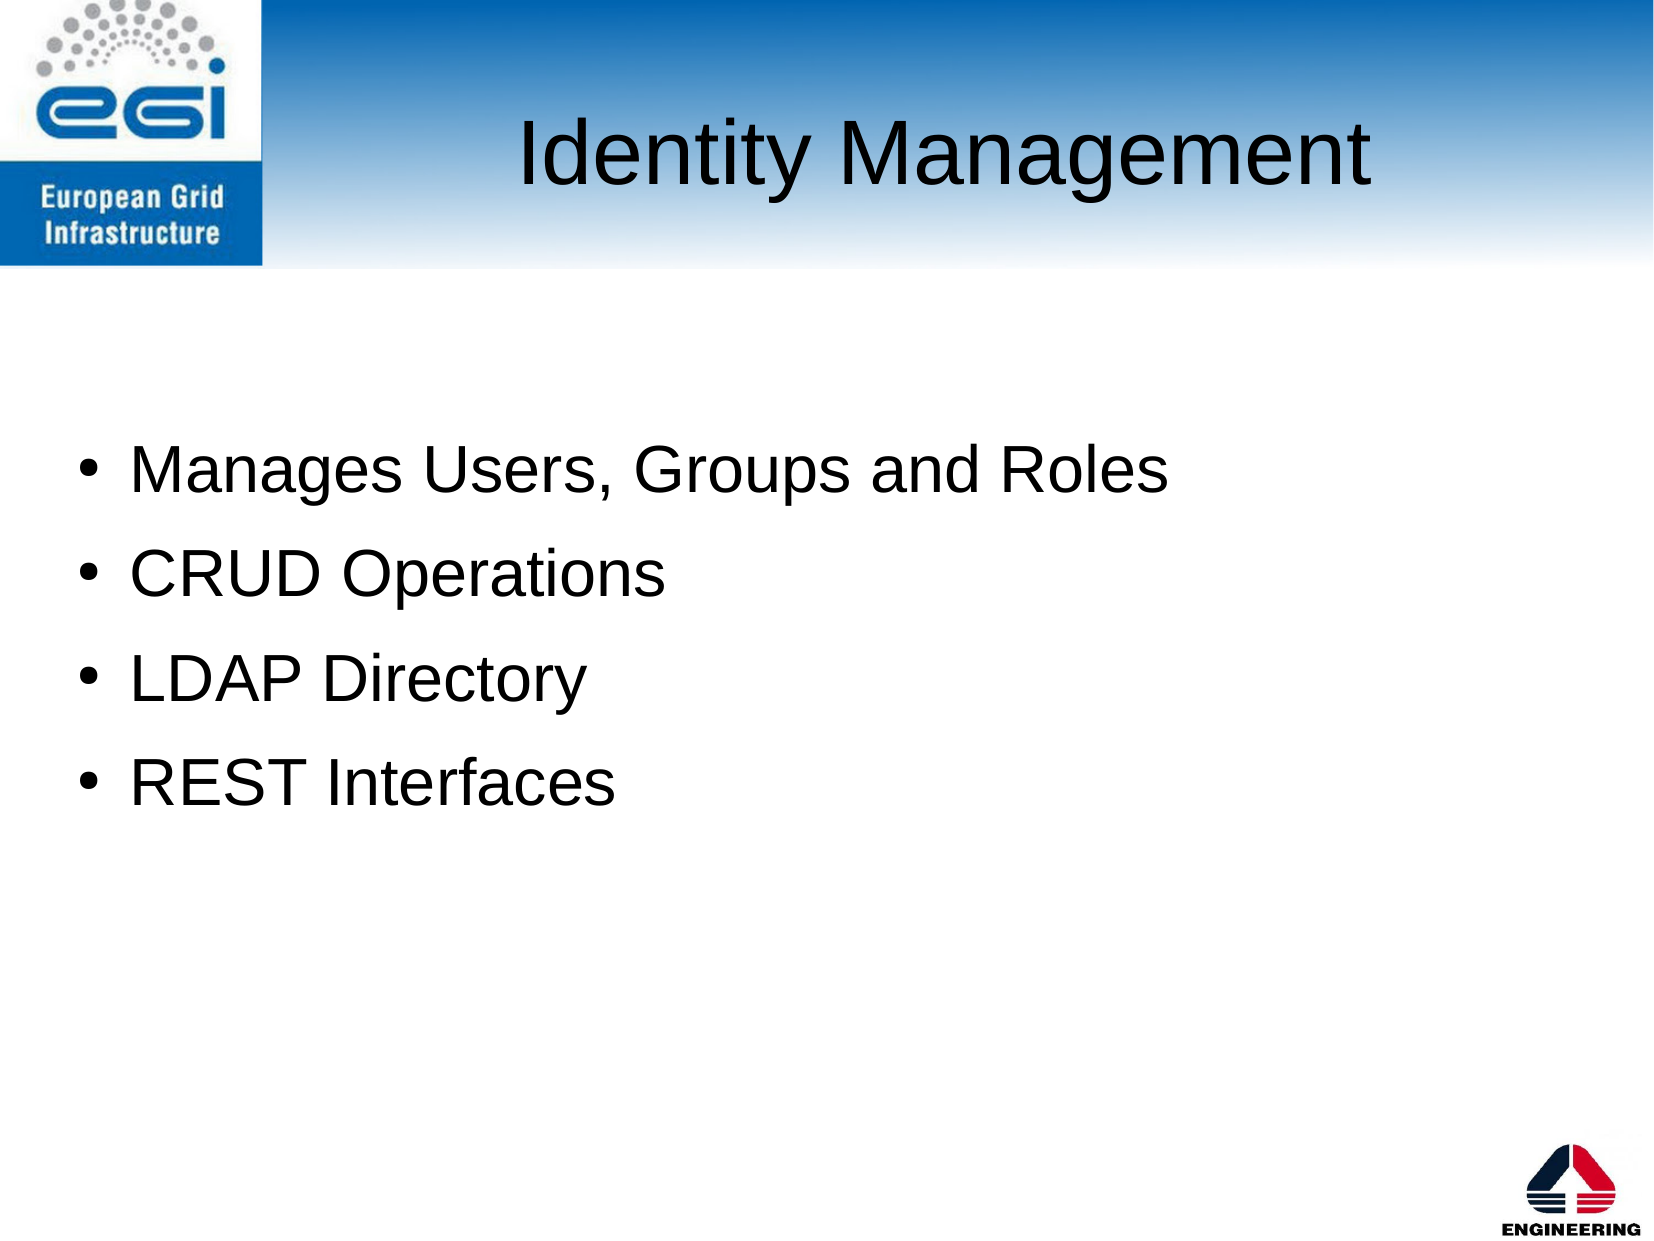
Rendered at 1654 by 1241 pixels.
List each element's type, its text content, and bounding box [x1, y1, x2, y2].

list Manages Users, Groups and Roles CRUD Operations LDAP Directory REST Interfaces [59, 431, 1548, 969]
title Identity Management [318, 49, 1571, 257]
picture [0, 0, 1654, 269]
picture [1500, 1129, 1642, 1241]
